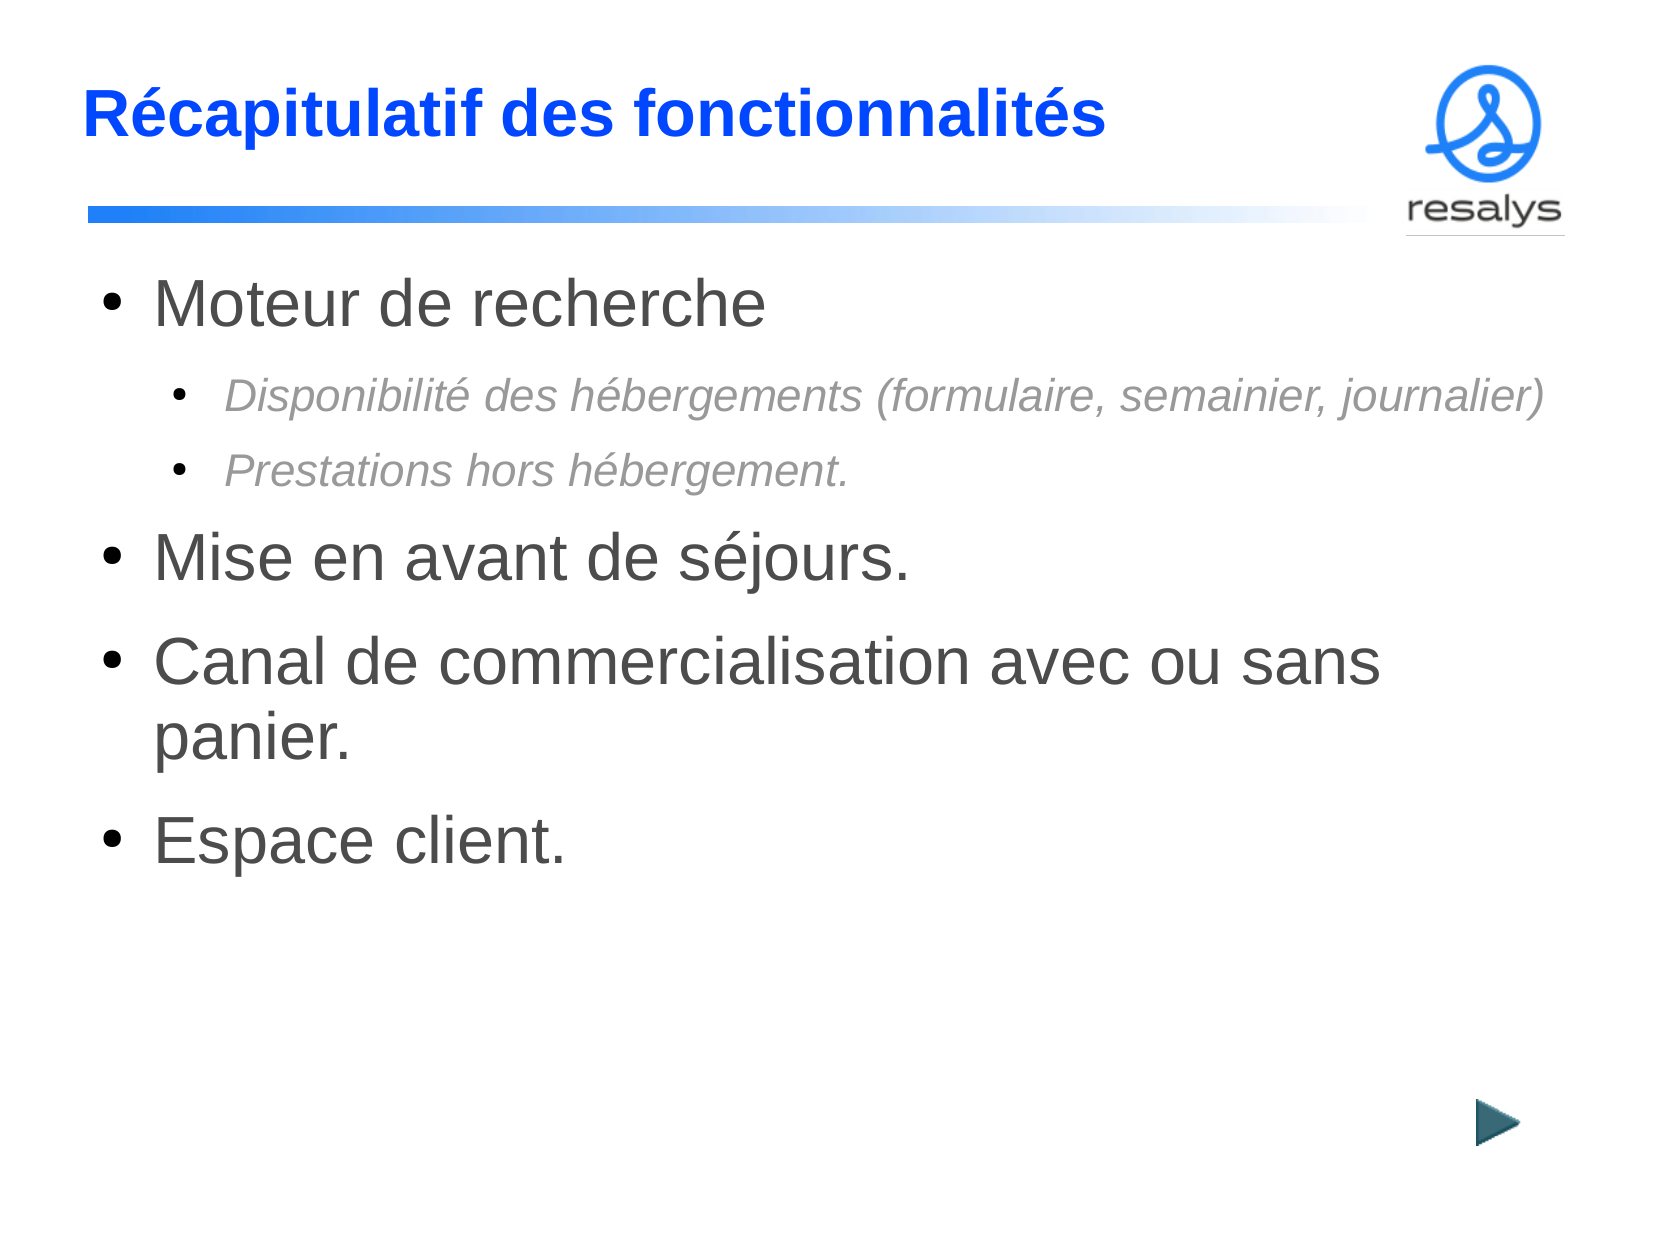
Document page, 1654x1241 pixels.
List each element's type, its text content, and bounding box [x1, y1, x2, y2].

list Moteur de recherche Disponibilité des hébergements (formulaire, semainier, journalier) Prestations hors hébergement. Mise en avant de séjours. Canal de commercialisation avec ou sans panier. Espace client. [82, 265, 1571, 986]
picture [1476, 1099, 1524, 1147]
title Récapitulatif des fonctionnalités [82, 49, 1359, 178]
picture [88, 58, 1565, 237]
